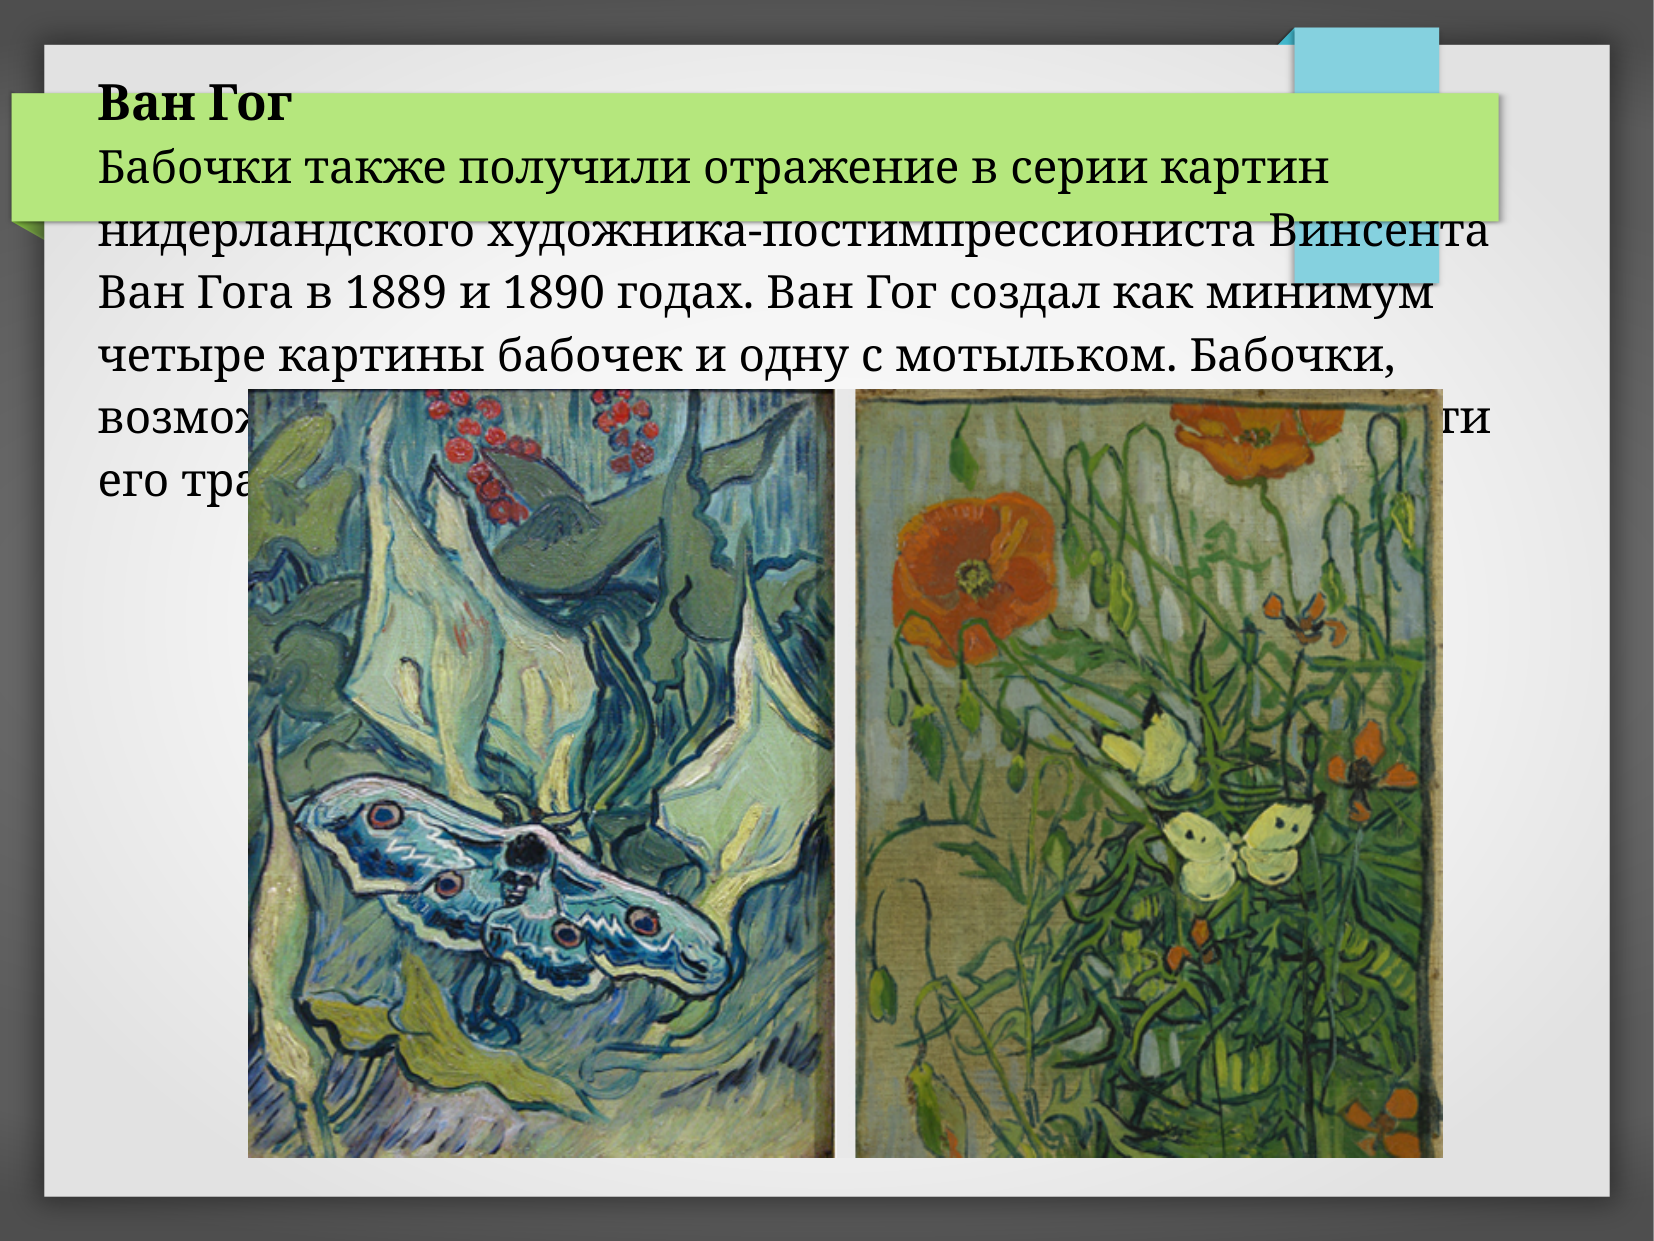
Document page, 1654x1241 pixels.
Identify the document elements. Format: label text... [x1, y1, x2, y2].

picture [0, 0, 1654, 1241]
text_box Ван Гог Бабочки также получили отражение в серии картин нидерландского художника-постимпрессиониста Винсента Ван Гога в 1889 и 1890 годах. Ван Гог создал как минимум четыре картины бабочек и одну с мотыльком. Бабочки, возможно, являются подходящей метафорой для хрупкости его трагической жизни. [82, 59, 1583, 439]
